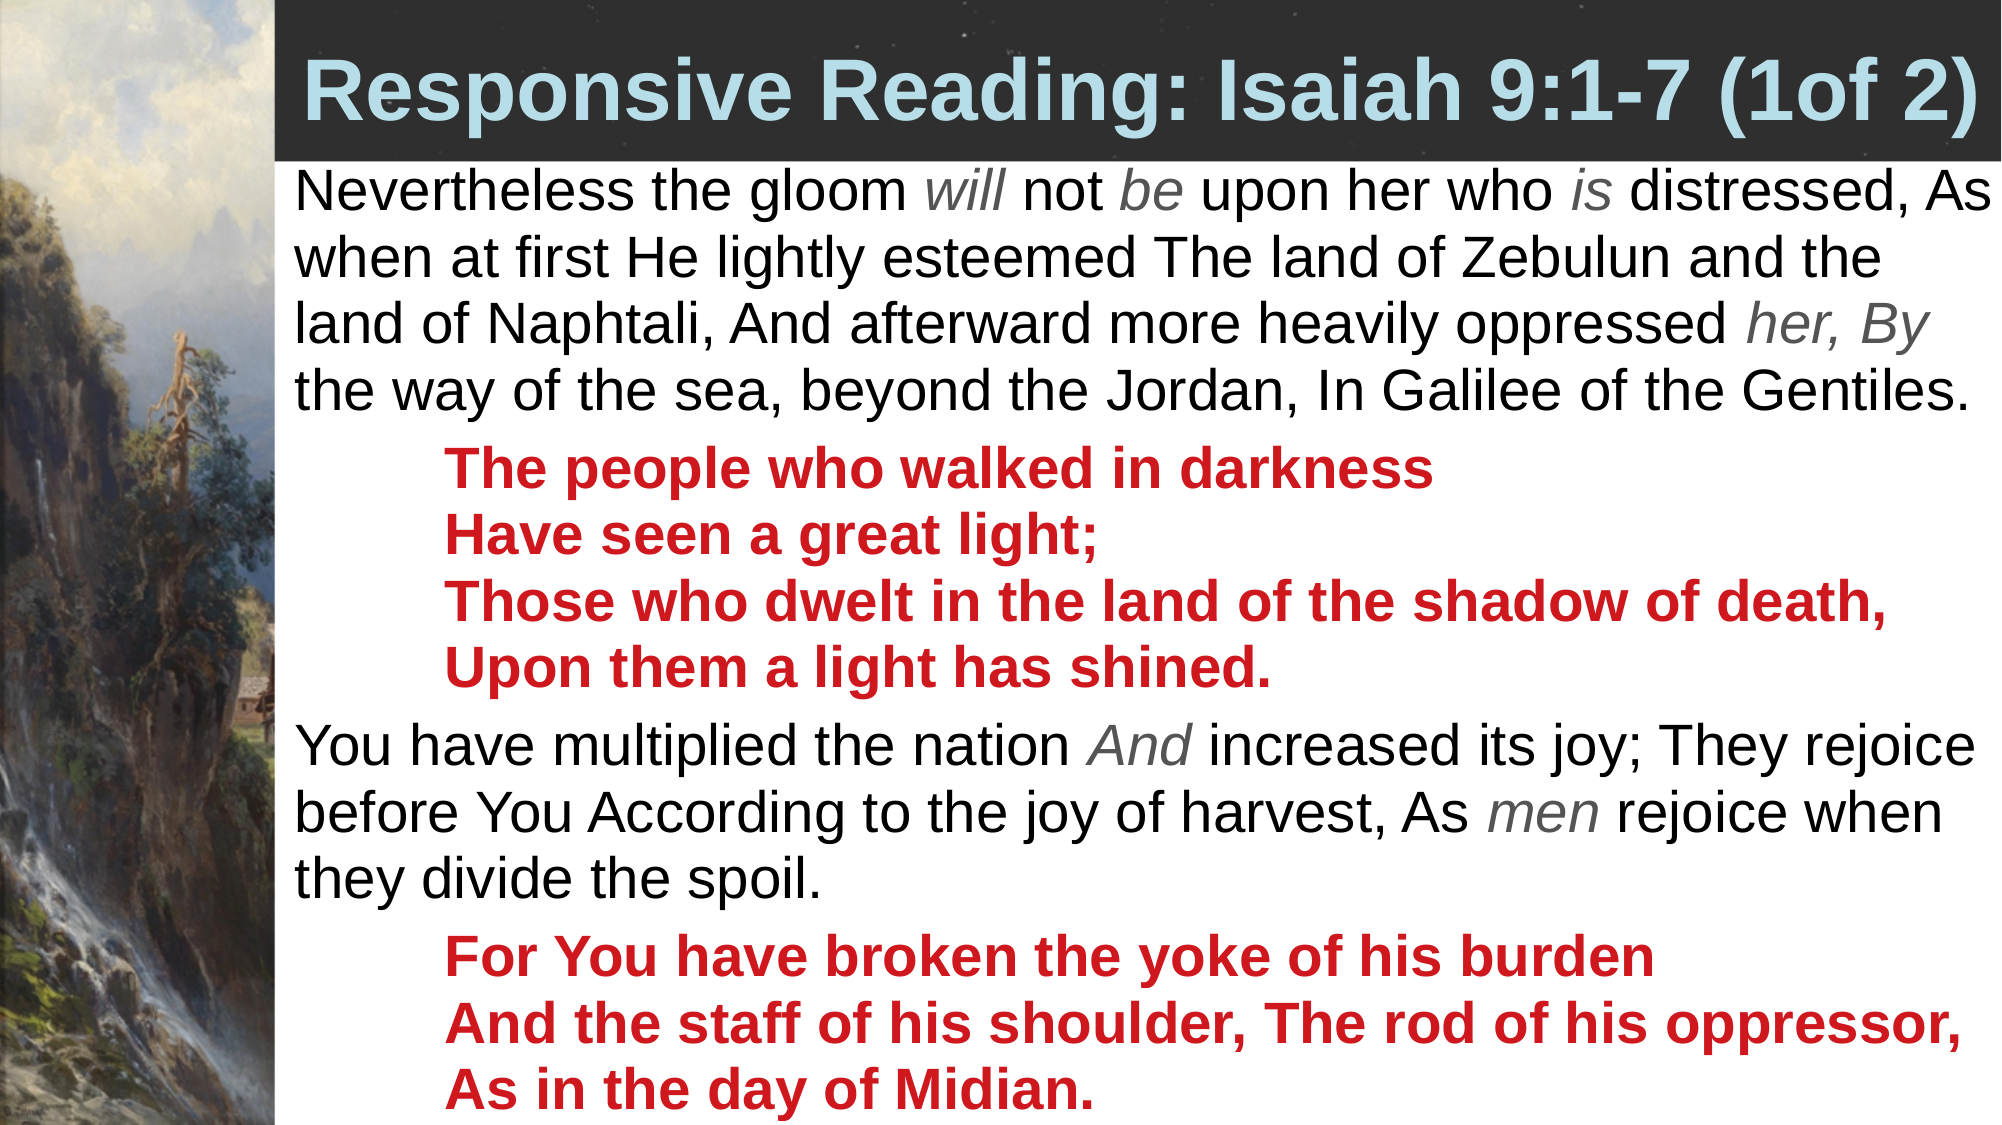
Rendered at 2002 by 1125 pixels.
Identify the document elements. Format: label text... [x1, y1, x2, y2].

text_box Nevertheless the gloom will not be upon her who is distressed, As when at first He lightly esteemed The land of Zebulun and the land of Naphtali, And afterward more heavily oppressed her, By the way of the sea, beyond the Jordan, In Galilee of the Gentiles. The people who walked in darkness Have seen a great light; Those who dwelt in the land of the shadow of death, Upon them a light has shined. You have multiplied the nation And increased its joy; They rejoice before You According to the joy of harvest, As men rejoice when they divide the spoil. For You have broken the yoke of his burden And the staff of his shoulder, The rod of his oppressor, As in the day of Midian. [279, 149, 2001, 1125]
text_box Responsive Reading: Isaiah 9:1-7 (1of 2) [288, 8, 2001, 163]
picture [0, 0, 2002, 1125]
